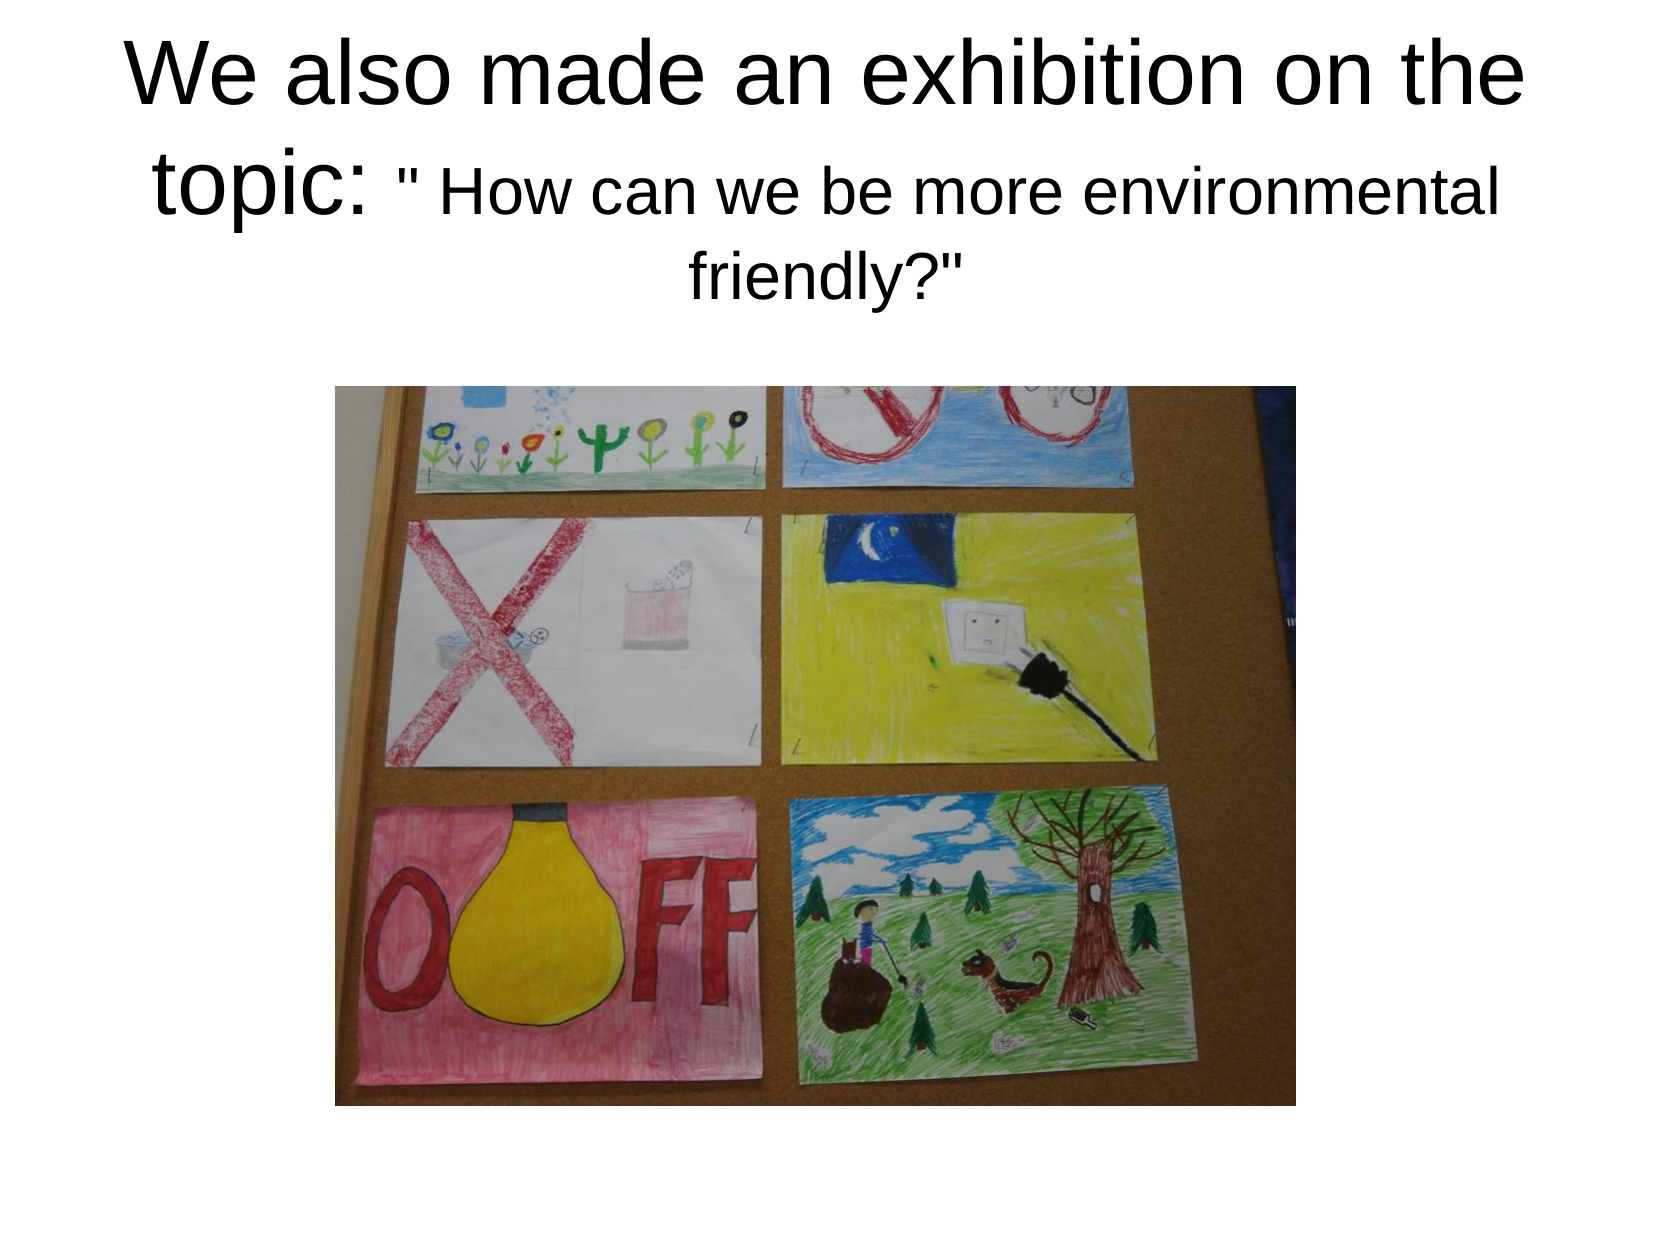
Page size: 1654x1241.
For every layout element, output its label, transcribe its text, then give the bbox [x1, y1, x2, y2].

picture [334, 385, 1297, 1107]
title We also made an exhibition on the topic: " How can we be more environmental friendly?" [82, 13, 1571, 293]
